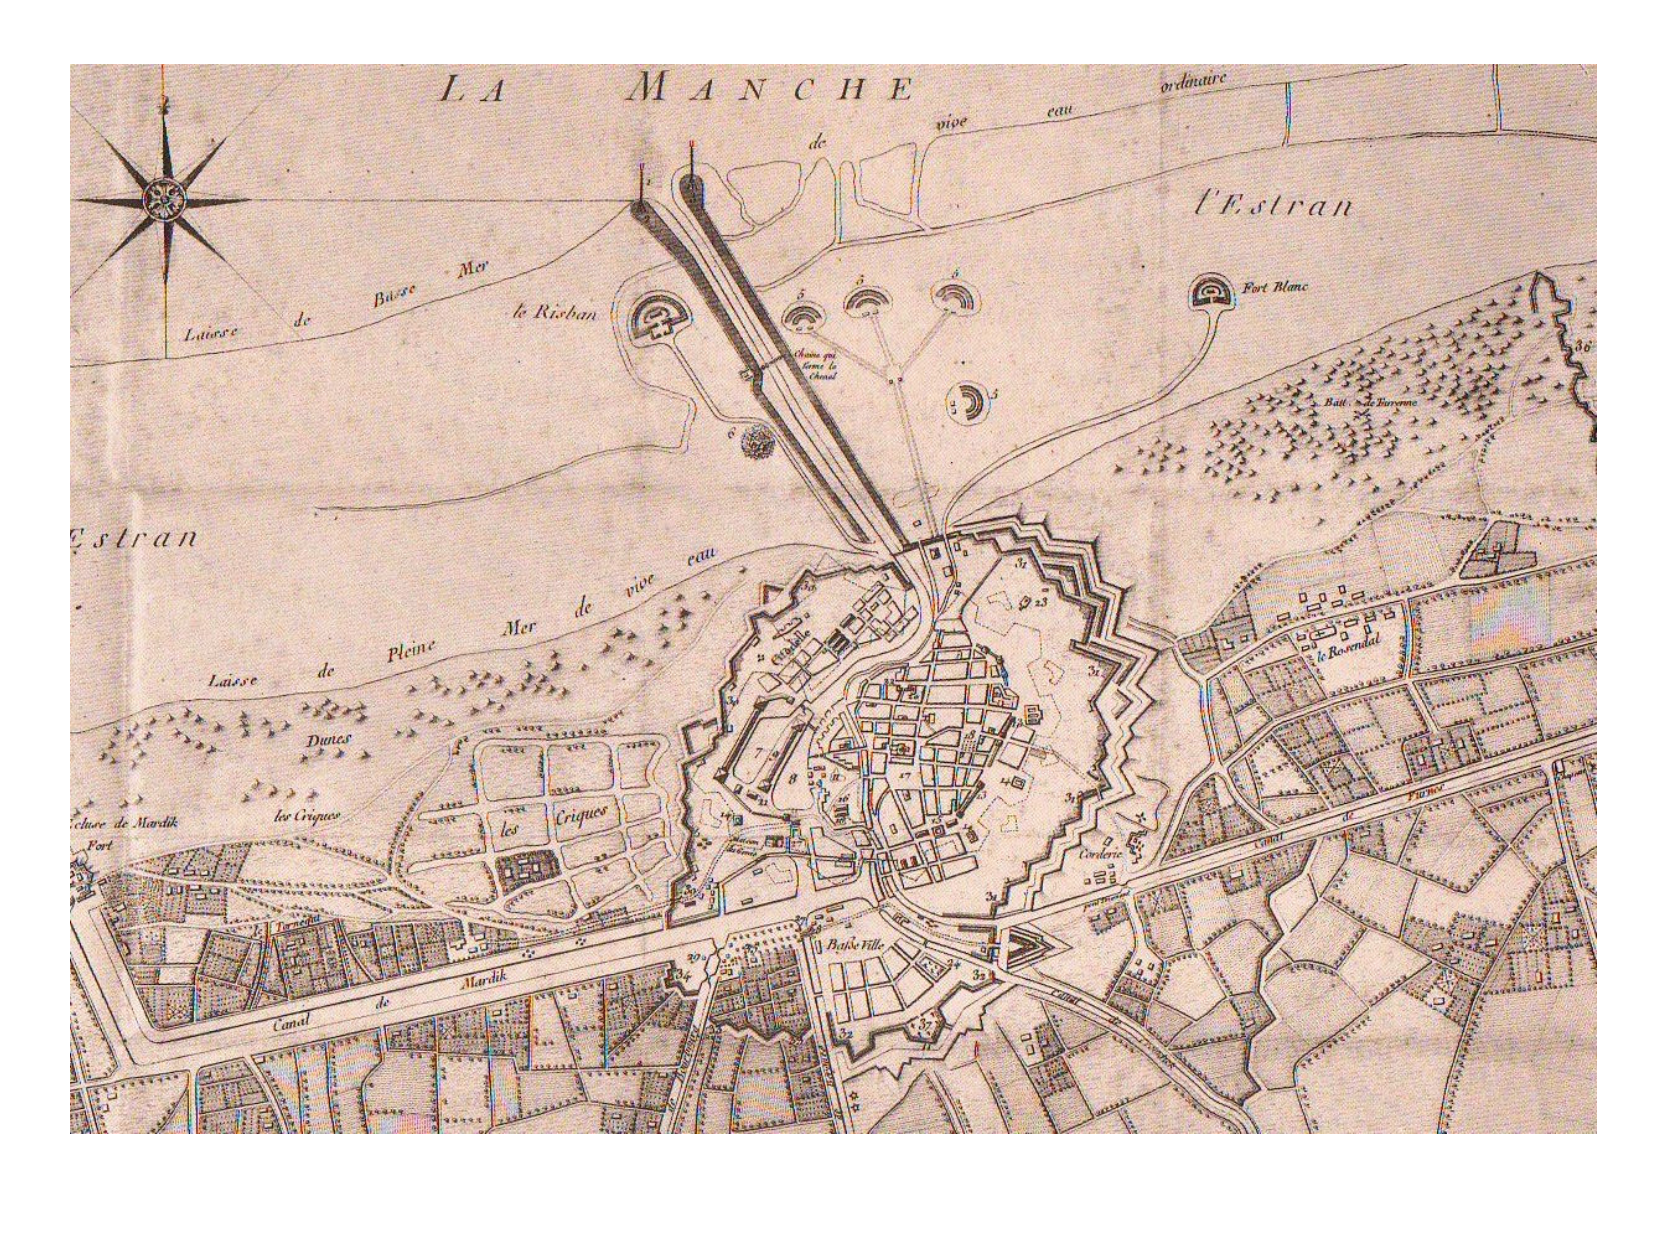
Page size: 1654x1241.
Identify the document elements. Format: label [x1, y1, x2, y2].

picture [47, 58, 1617, 1158]
